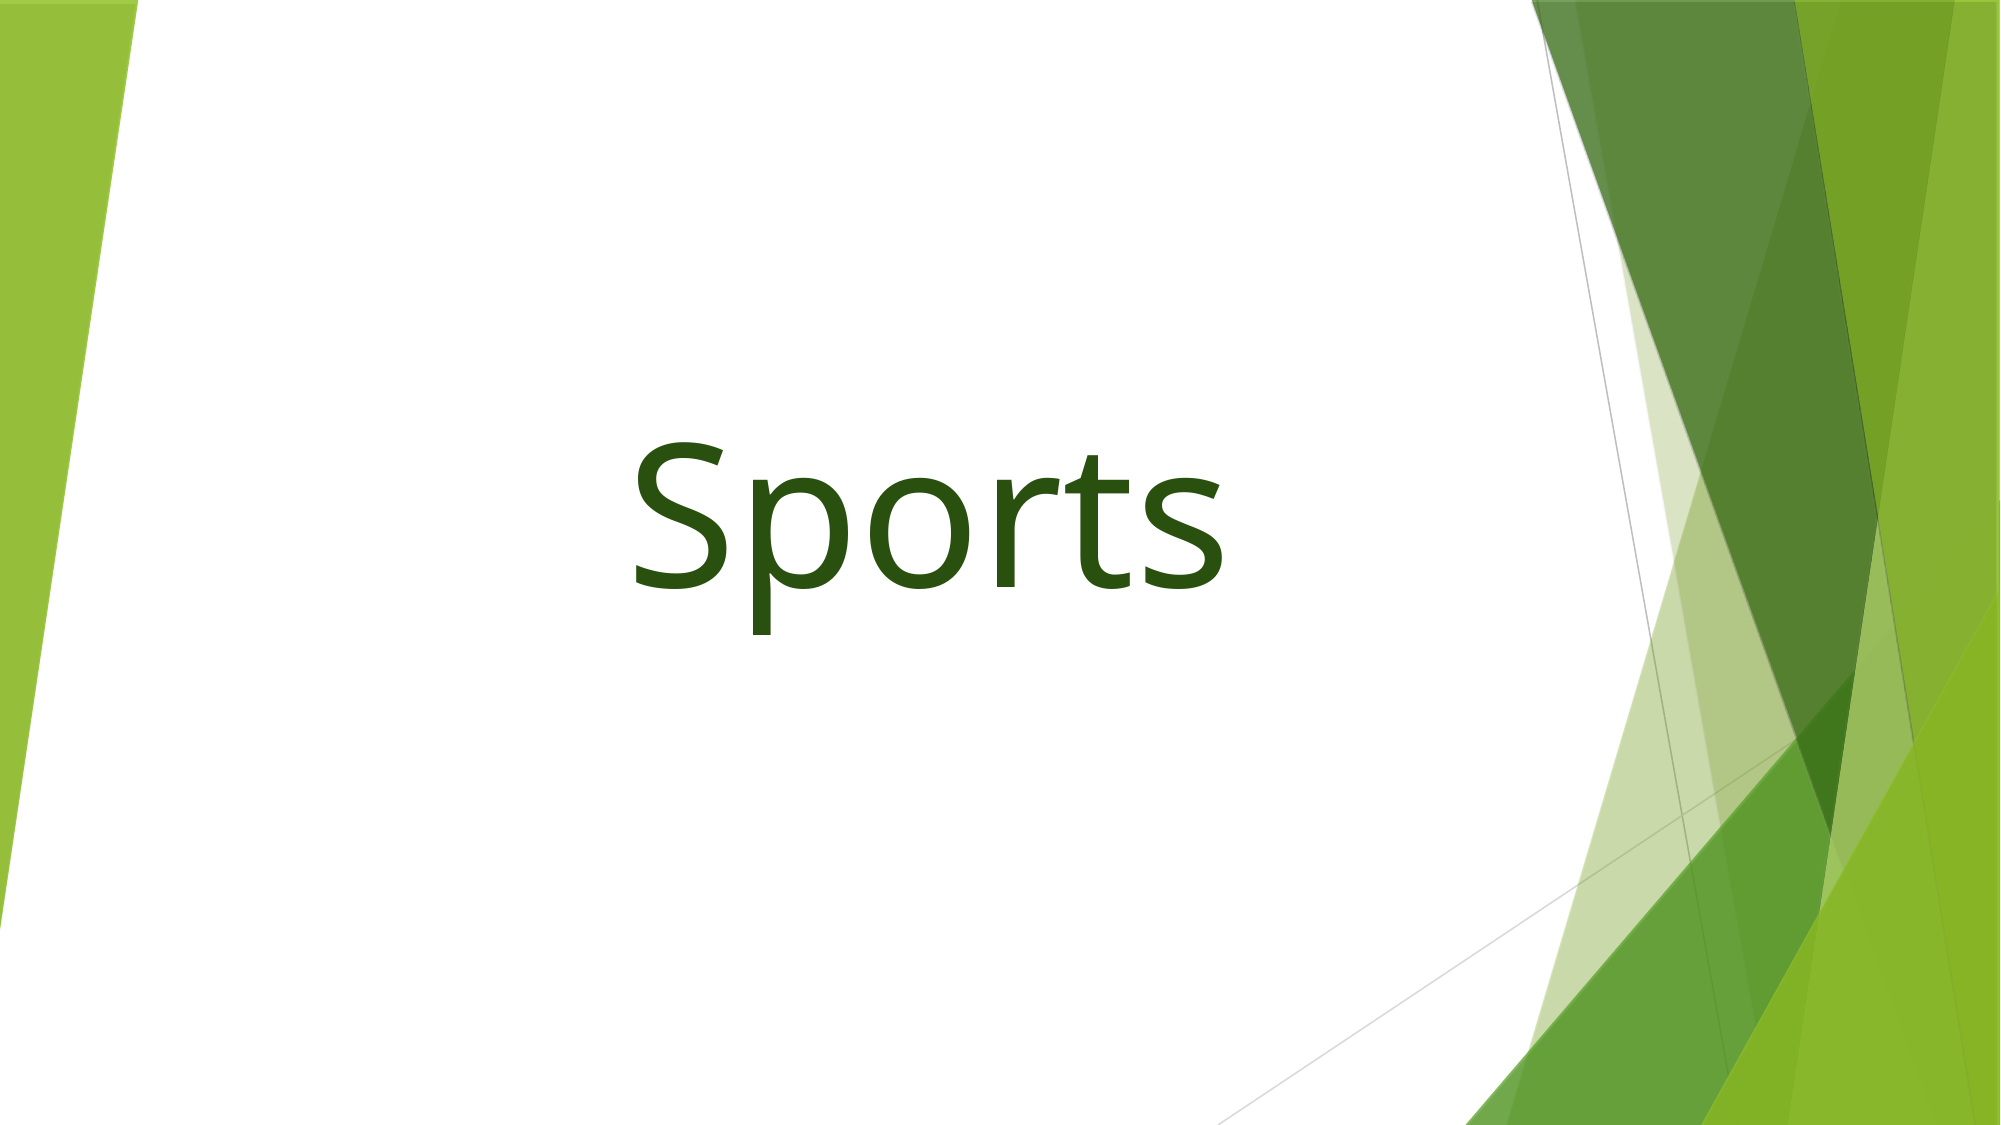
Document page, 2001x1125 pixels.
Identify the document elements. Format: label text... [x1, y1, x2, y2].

title Sports [0, 365, 1246, 636]
